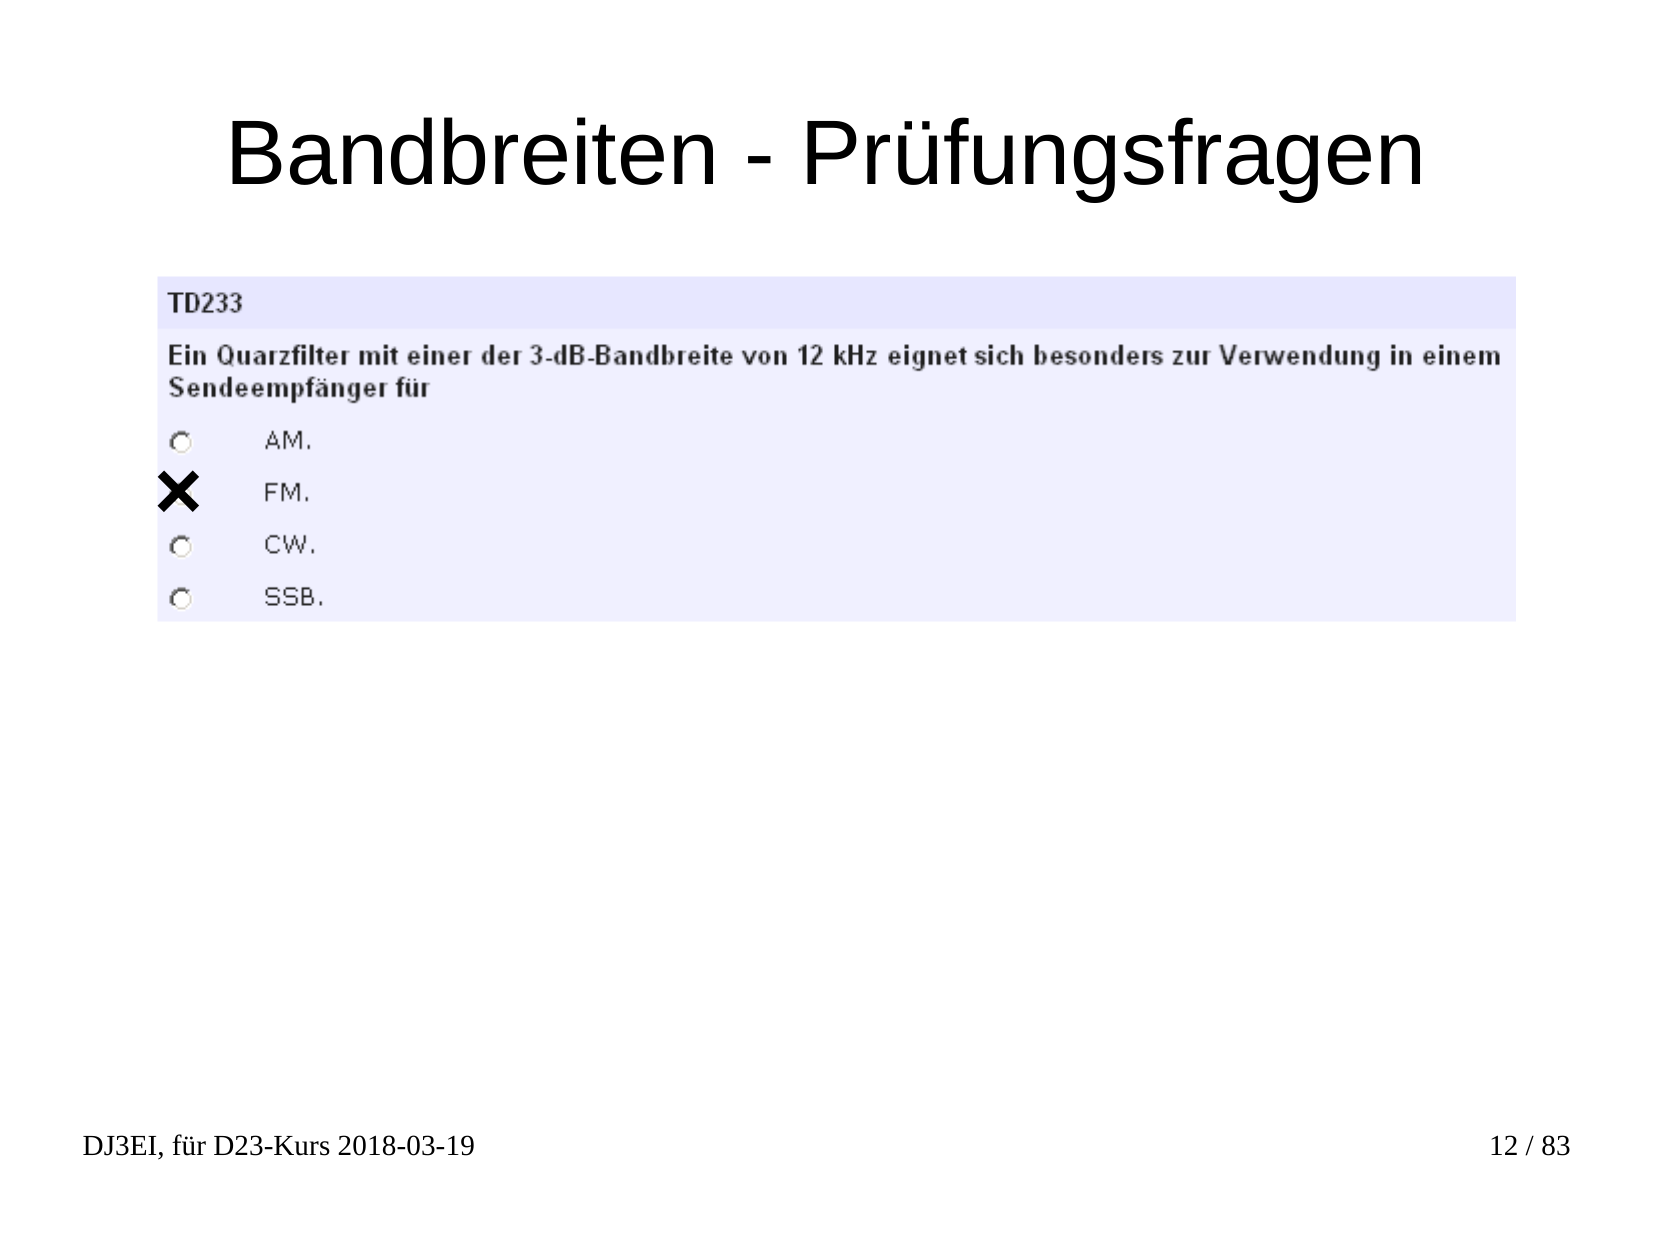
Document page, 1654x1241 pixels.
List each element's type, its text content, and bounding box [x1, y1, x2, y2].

title Bandbreiten - Prüfungsfragen [82, 49, 1571, 257]
text_box × [139, 437, 201, 545]
picture [150, 271, 1516, 638]
